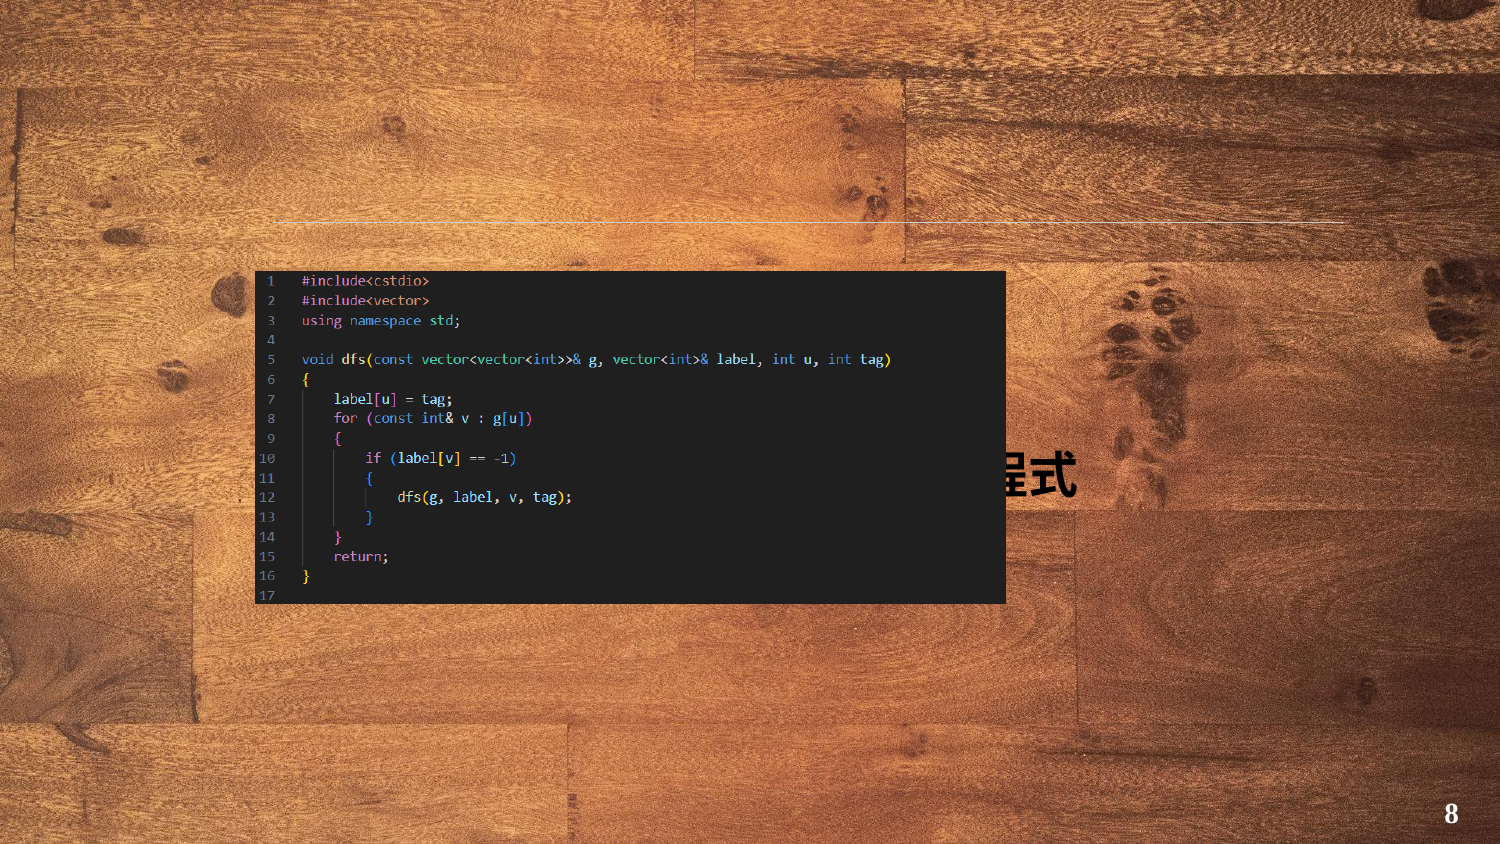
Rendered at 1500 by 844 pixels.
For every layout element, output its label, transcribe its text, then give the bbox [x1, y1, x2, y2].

title 範例程式 [255, 117, 1341, 233]
picture [255, 271, 1006, 604]
slide_number 8 [1429, 779, 1500, 844]
